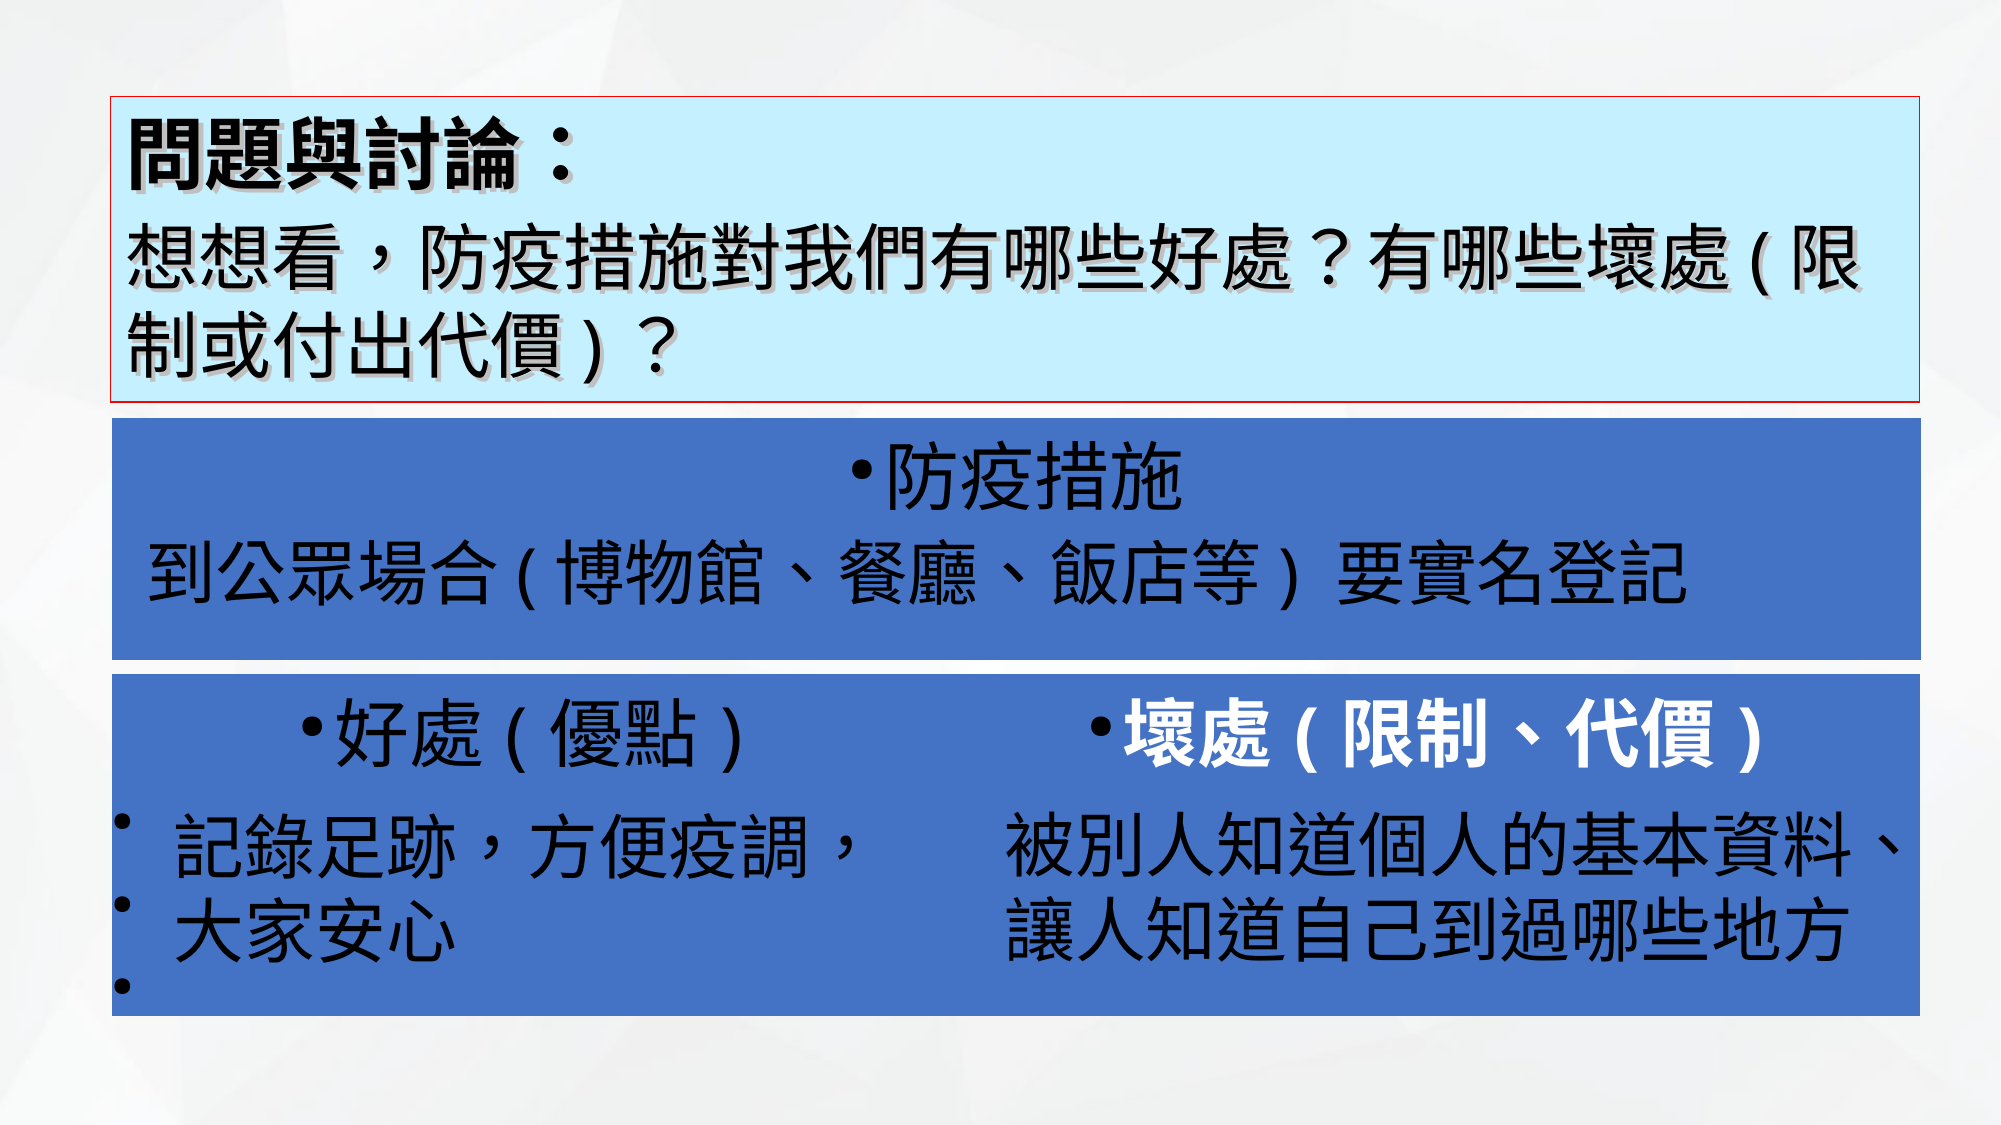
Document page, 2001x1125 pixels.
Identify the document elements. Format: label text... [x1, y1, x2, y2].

table_header 防疫措施 [112, 418, 1921, 519]
table_header 好處(優點) [112, 674, 930, 782]
text_box [259, 403, 1744, 418]
text_box 被別人知道個人的基本資料、 讓人知道自己到過哪些地方 [989, 792, 1891, 980]
table_cell [112, 519, 1921, 660]
text_box [259, 660, 1744, 674]
text_box 問題與討論： 想想看，防疫措施對我們有哪些好處？有哪些壞處(限制或付出代價)？ [110, 96, 1920, 402]
table_header 壞處(限制、代價) [930, 674, 1920, 782]
table_cell [930, 782, 1920, 1016]
text_box 記錄足跡，方便疫調，大家安心 [158, 794, 883, 982]
table_cell [112, 782, 930, 1016]
text_box 到公眾場合(博物館、餐廳、飯店等) 要實名登記 [130, 520, 1921, 622]
